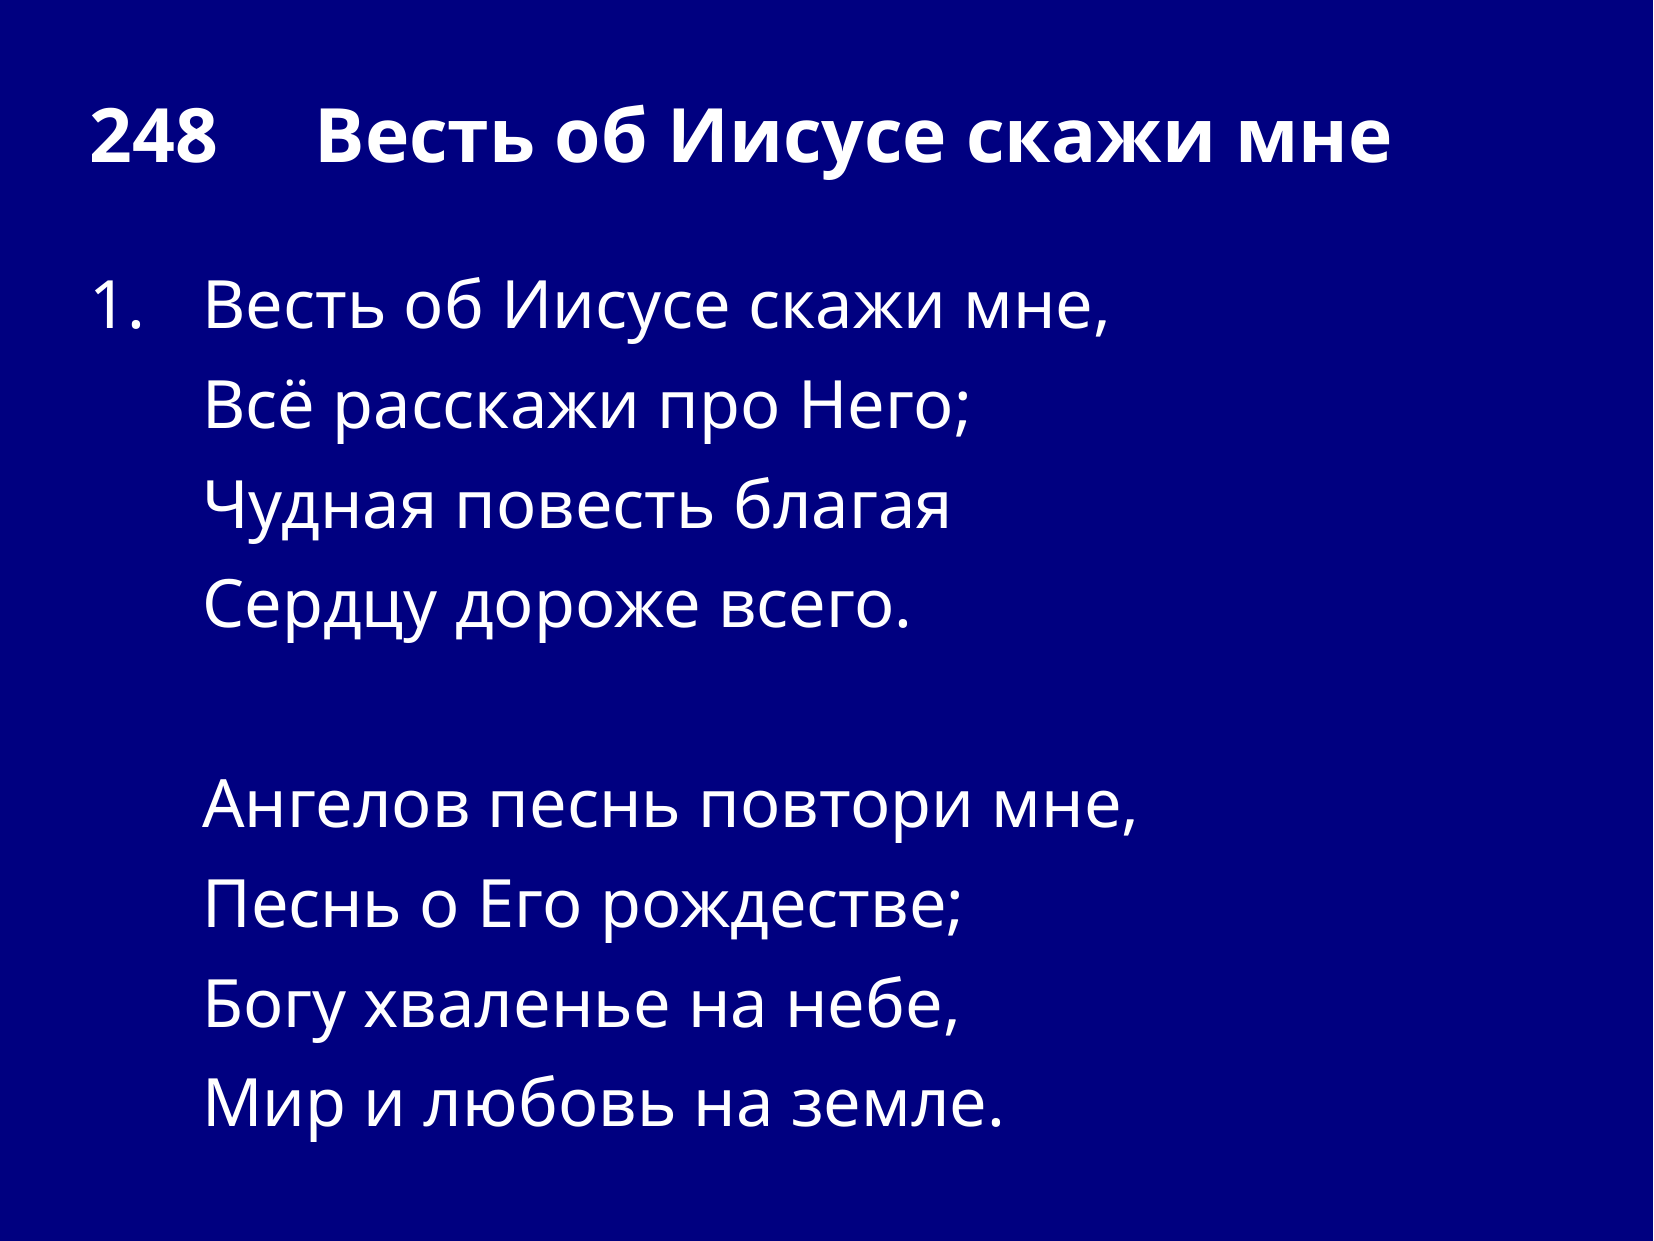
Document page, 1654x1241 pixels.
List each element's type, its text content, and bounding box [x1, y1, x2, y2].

text_box 1. Весть об Иисусе скажи мне, Всё расскажи про Него; Чудная повесть благая Сердцу дороже всего. Ангелов песнь повтори мне, Песнь о Его рождестве; Богу хваленье на небе, Мир и любовь на земле. [75, 188, 1576, 1163]
text_box 248 Весть об Иисусе скажи мне [75, 75, 1576, 188]
